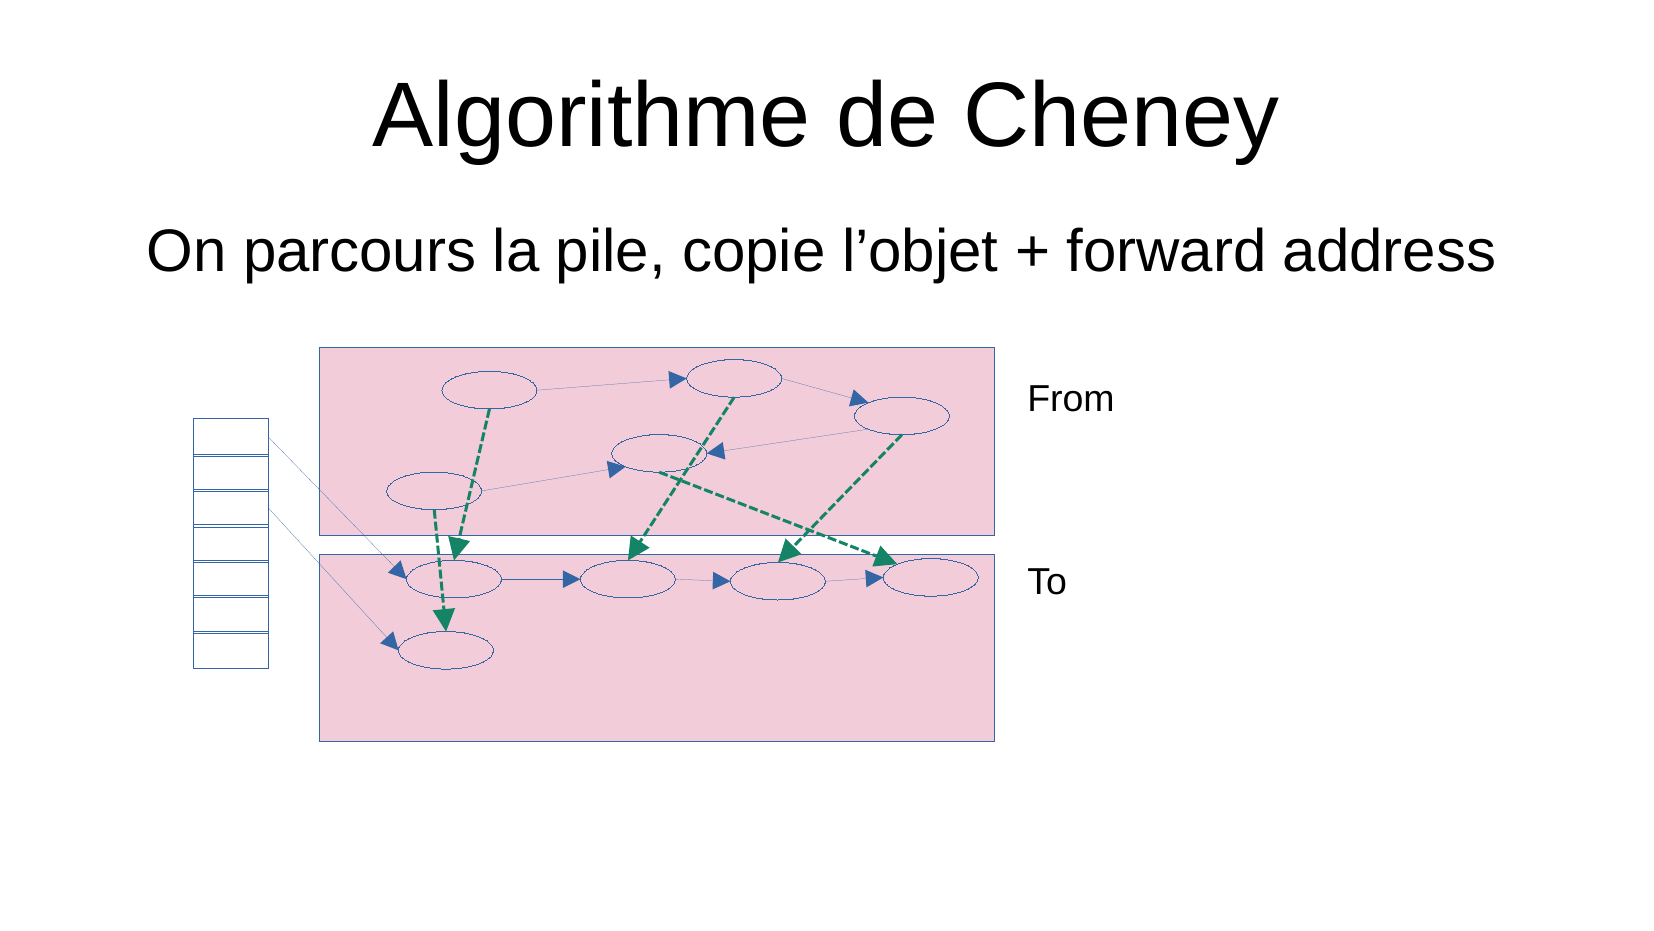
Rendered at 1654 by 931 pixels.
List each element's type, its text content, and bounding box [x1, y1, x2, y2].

text_box To [1012, 552, 1082, 610]
text_box [319, 347, 995, 536]
list On parcours la pile, copie l’objet + forward address [82, 217, 1571, 301]
title Algorithme de Cheney [82, 37, 1571, 193]
text_box From [1012, 369, 1130, 427]
text_box [319, 491, 363, 536]
text_box [319, 554, 995, 742]
